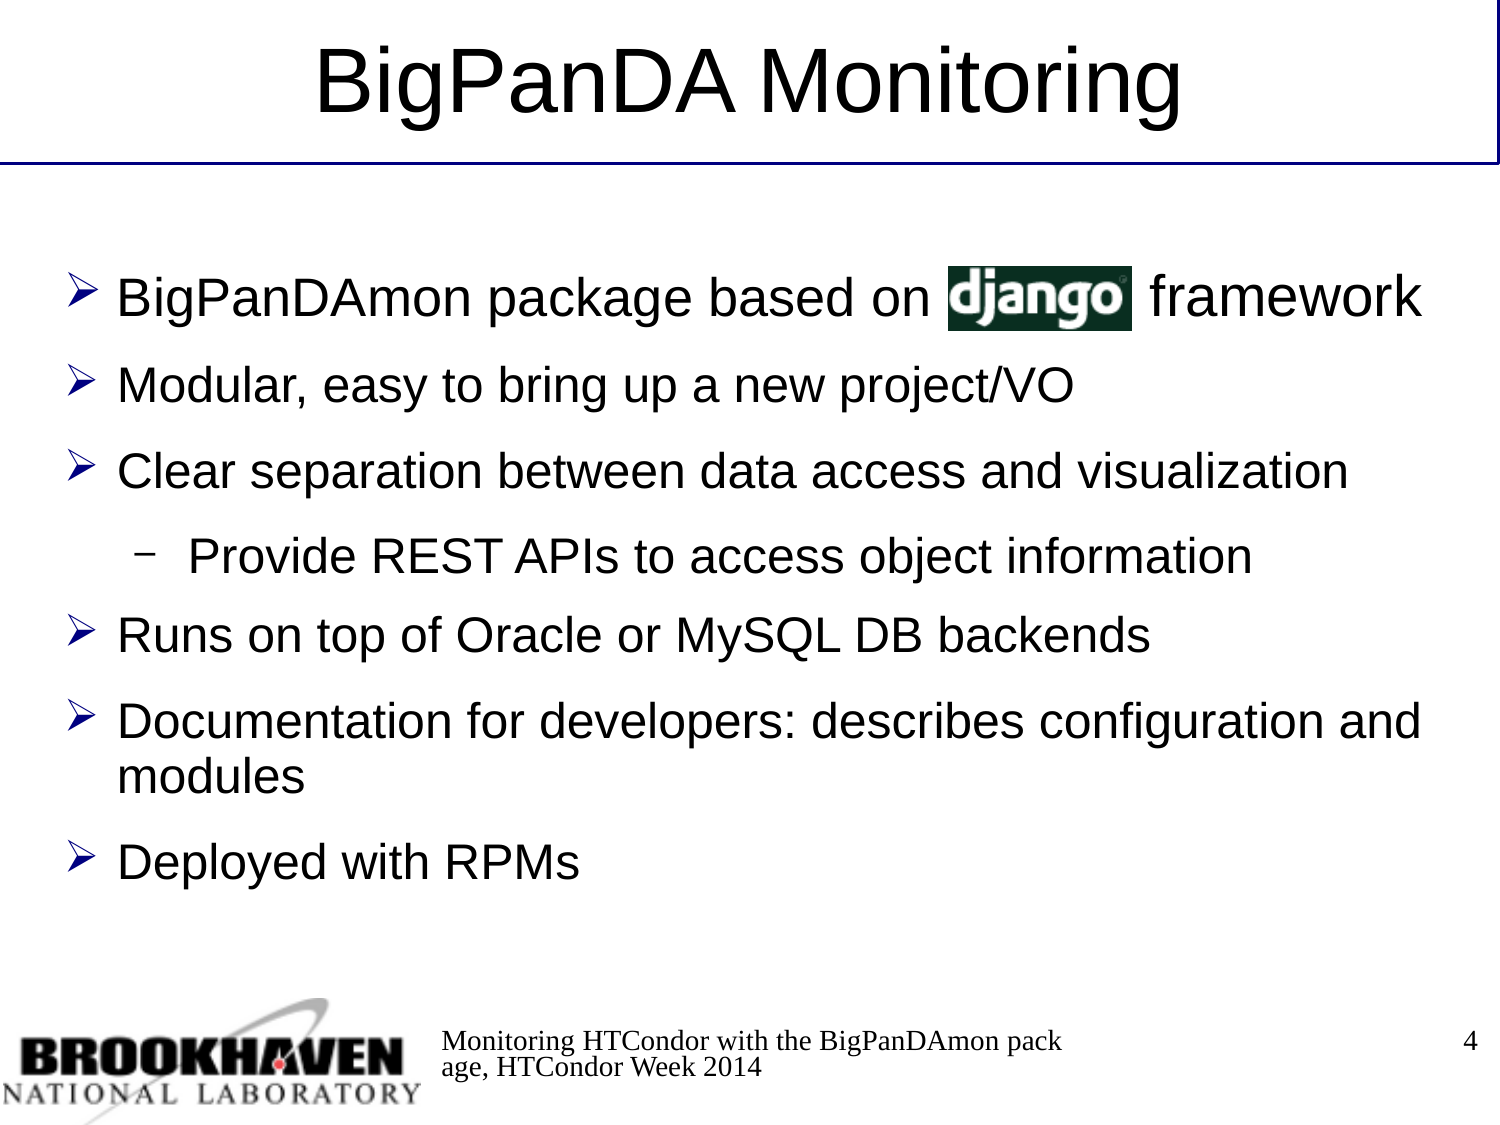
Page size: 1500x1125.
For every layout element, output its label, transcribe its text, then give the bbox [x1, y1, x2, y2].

title BigPanDA Monitoring [75, 27, 1425, 134]
picture [948, 266, 1132, 331]
list BigPanDAmon package based on Django framework Modular, easy to bring up a new project/VO Clear separation between data access and visualization Provide REST APIs to access object information Runs on top of Oracle or MySQL DB backends Documentation for developers: describes configuration and modules Deployed with RPMs [45, 263, 1466, 916]
picture [3, 998, 421, 1125]
